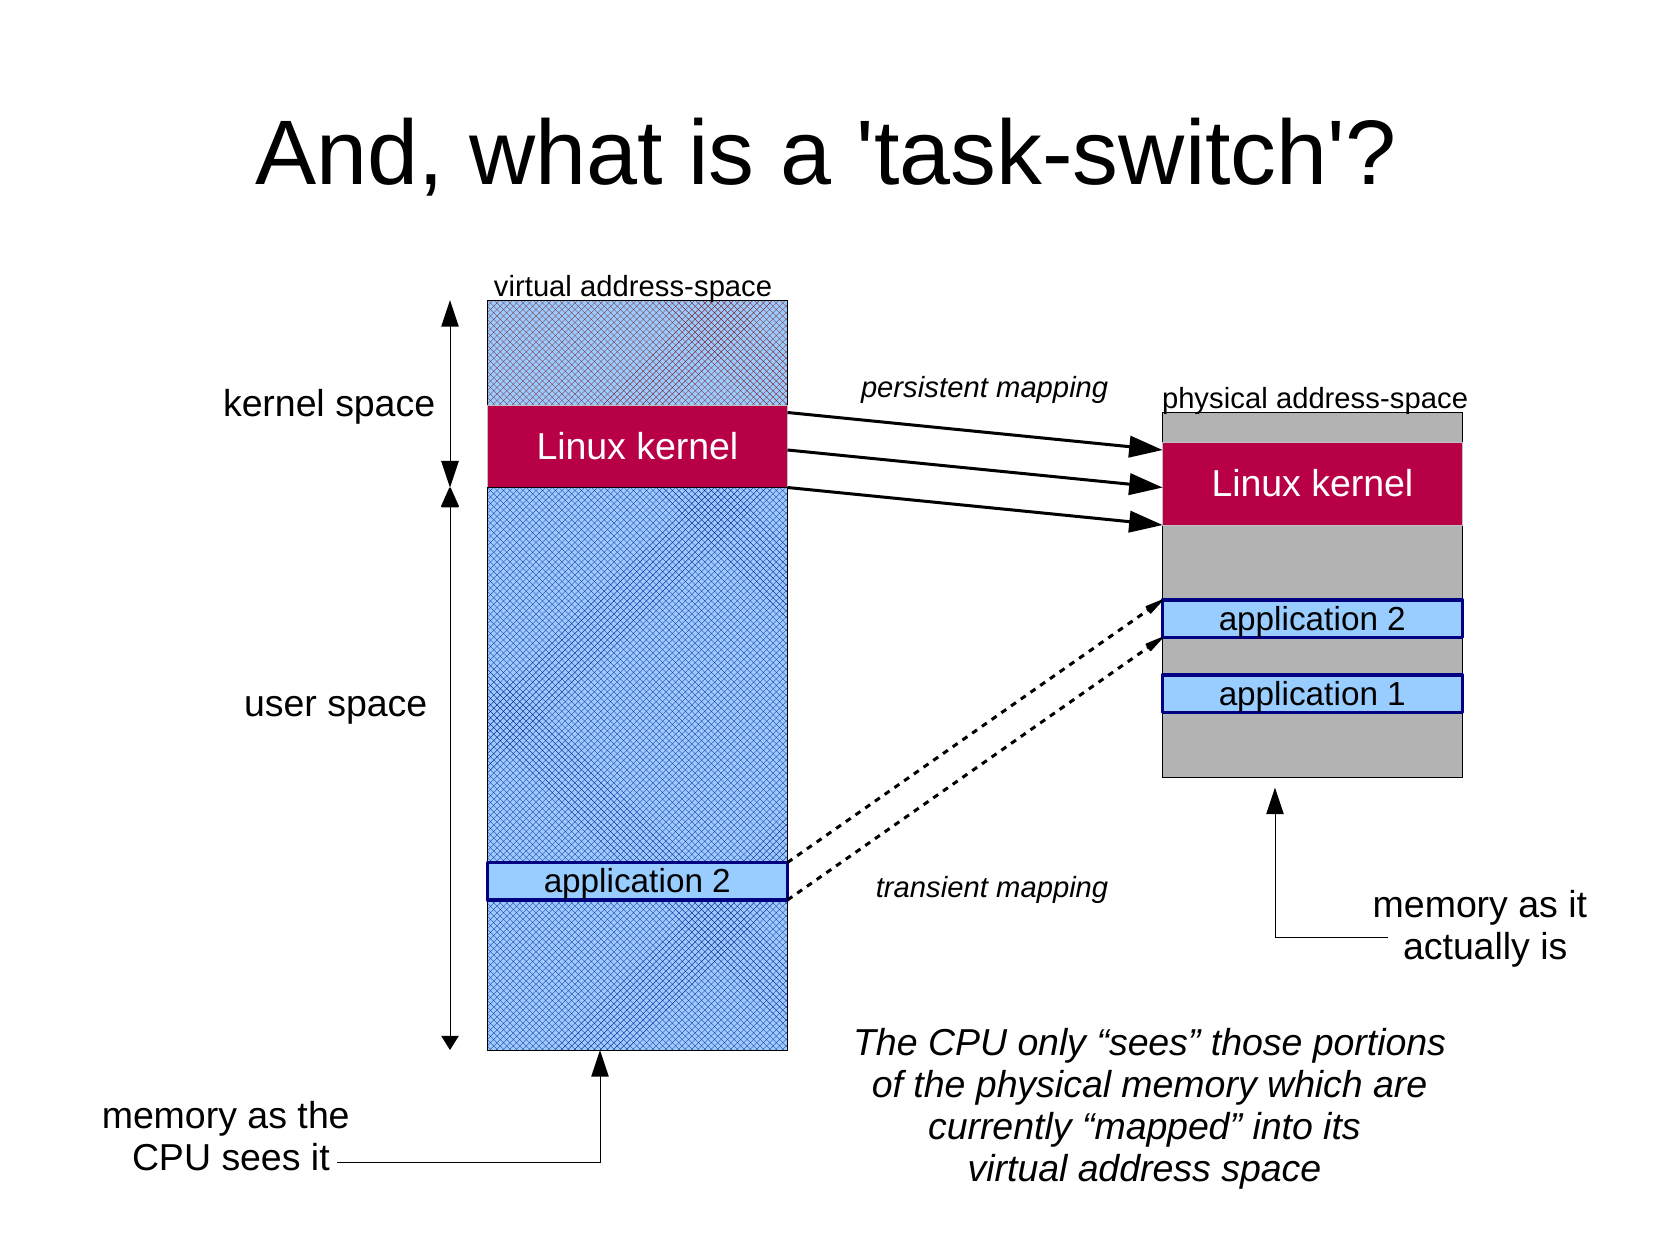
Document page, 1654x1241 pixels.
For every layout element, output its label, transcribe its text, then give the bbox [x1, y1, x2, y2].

text_box The CPU only “sees” those portions of the physical memory which are currently “mapped” into its virtual address space [836, 1012, 1463, 1199]
text_box [1162, 638, 1463, 675]
text_box memory as it actually is [1357, 876, 1613, 976]
text_box [487, 487, 788, 862]
text_box kernel space [208, 375, 450, 432]
text_box [1162, 713, 1463, 778]
text_box physical address-space [1139, 375, 1484, 423]
text_box application 2 [1162, 600, 1463, 638]
text_box application 1 [1162, 675, 1463, 713]
text_box virtual address-space [479, 262, 788, 311]
text_box persistent mapping [844, 361, 1126, 413]
text_box application 2 [487, 862, 788, 901]
text_box Linux kernel [487, 405, 788, 487]
text_box [1162, 423, 1463, 442]
text_box [487, 300, 788, 405]
text_box user space [187, 675, 443, 732]
text_box [1162, 526, 1463, 600]
text_box [487, 901, 788, 1051]
title And, what is a 'task-switch'? [82, 49, 1571, 257]
text_box transient mapping [859, 862, 1126, 914]
text_box Linux kernel [1162, 442, 1463, 526]
text_box memory as the CPU sees it [87, 1087, 376, 1187]
